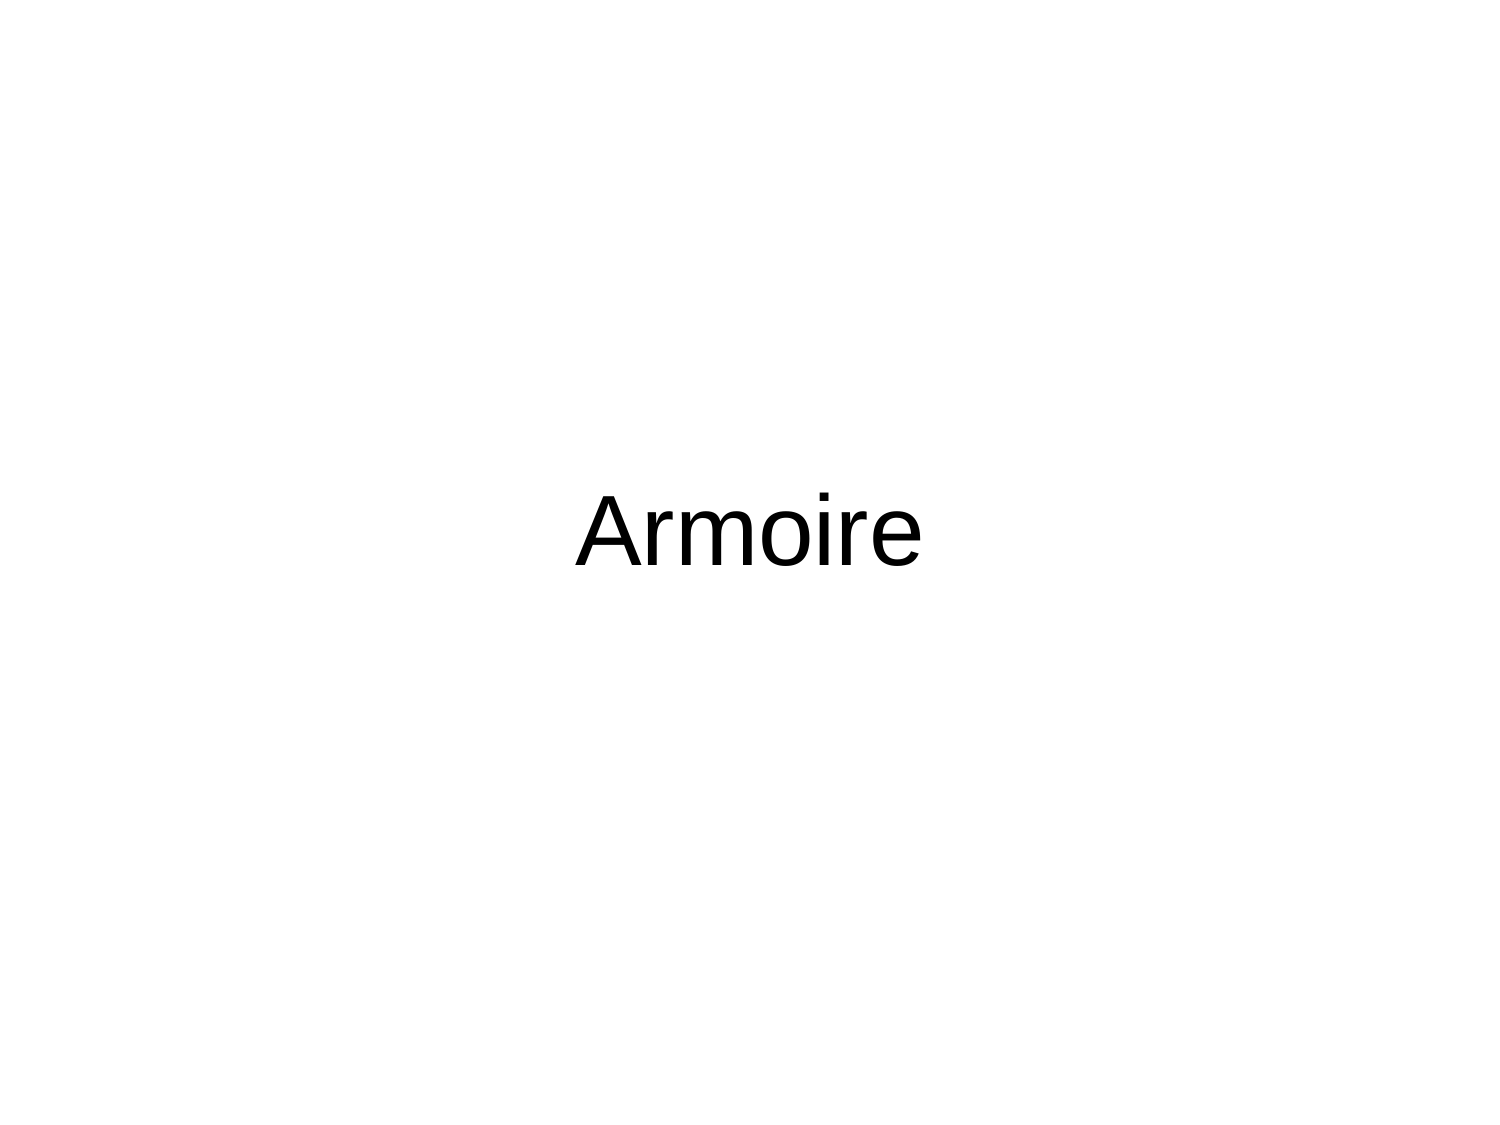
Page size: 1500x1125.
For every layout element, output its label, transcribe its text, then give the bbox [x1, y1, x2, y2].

title Armoire [112, 437, 1388, 625]
